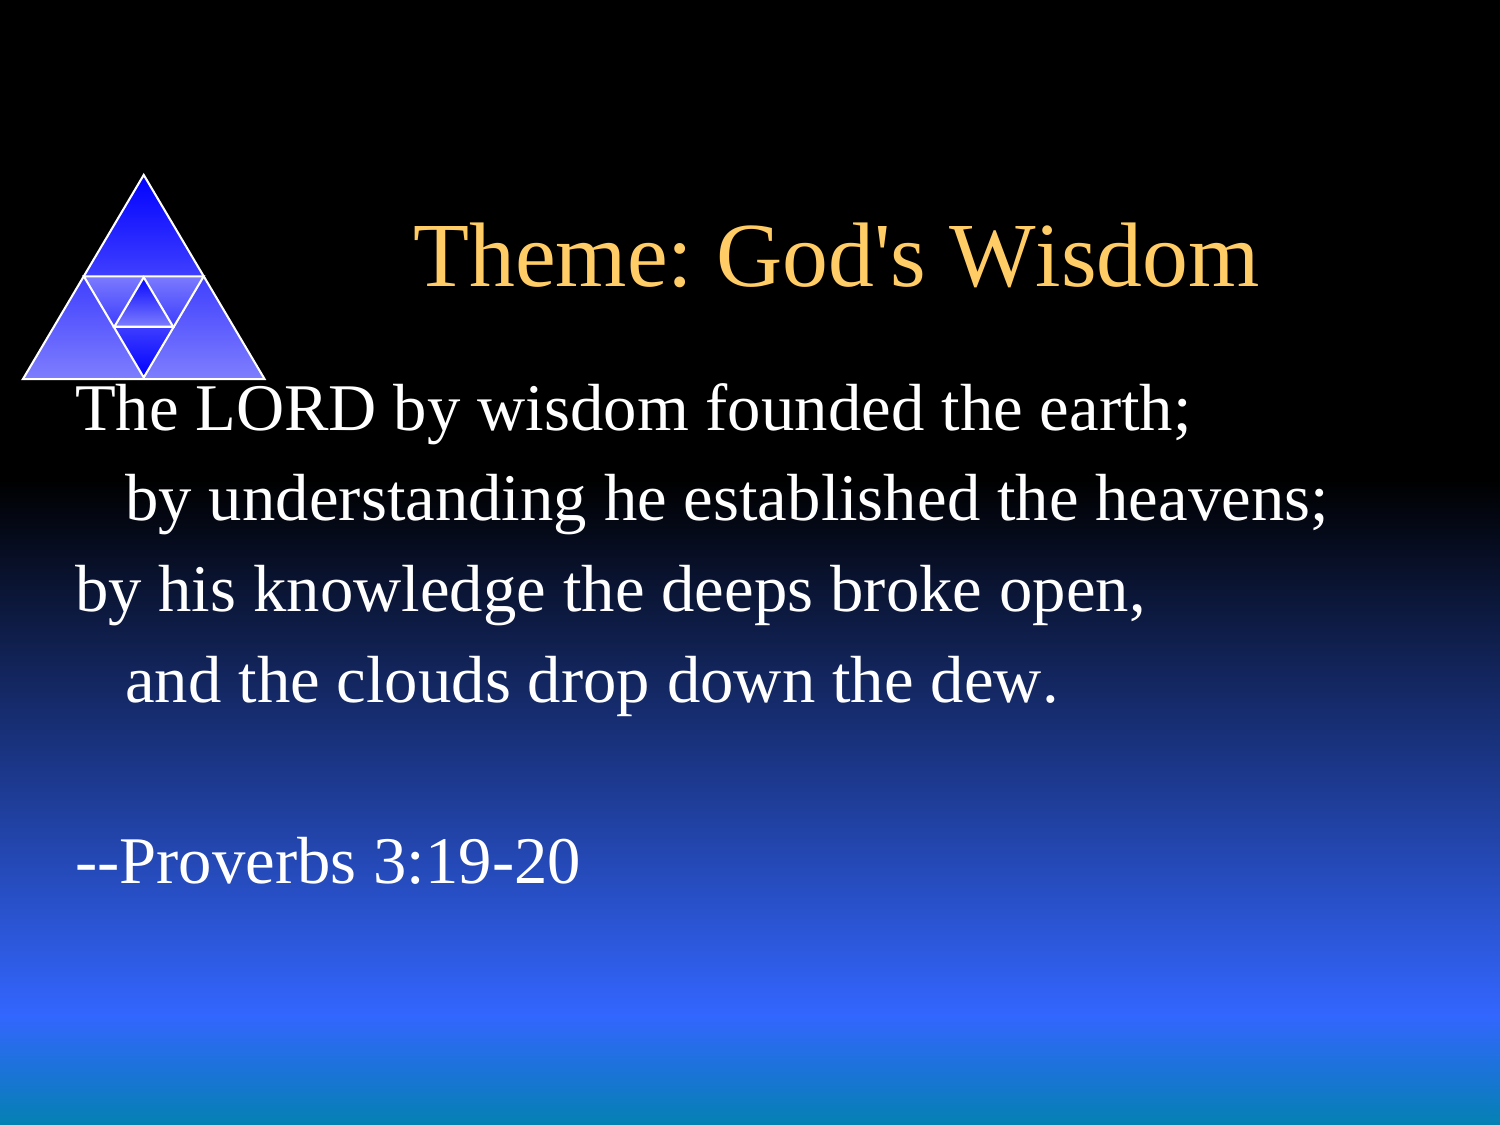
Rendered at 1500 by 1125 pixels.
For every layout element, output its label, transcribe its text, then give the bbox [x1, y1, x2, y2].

subtitle The LORD by wisdom founded the earth; by understanding he established the heavens; by his knowledge the deeps broke open, and the clouds drop down the dew. --Proverbs 3:19-20 [75, 263, 1425, 1006]
title Theme: God's Wisdom [287, 138, 1388, 263]
